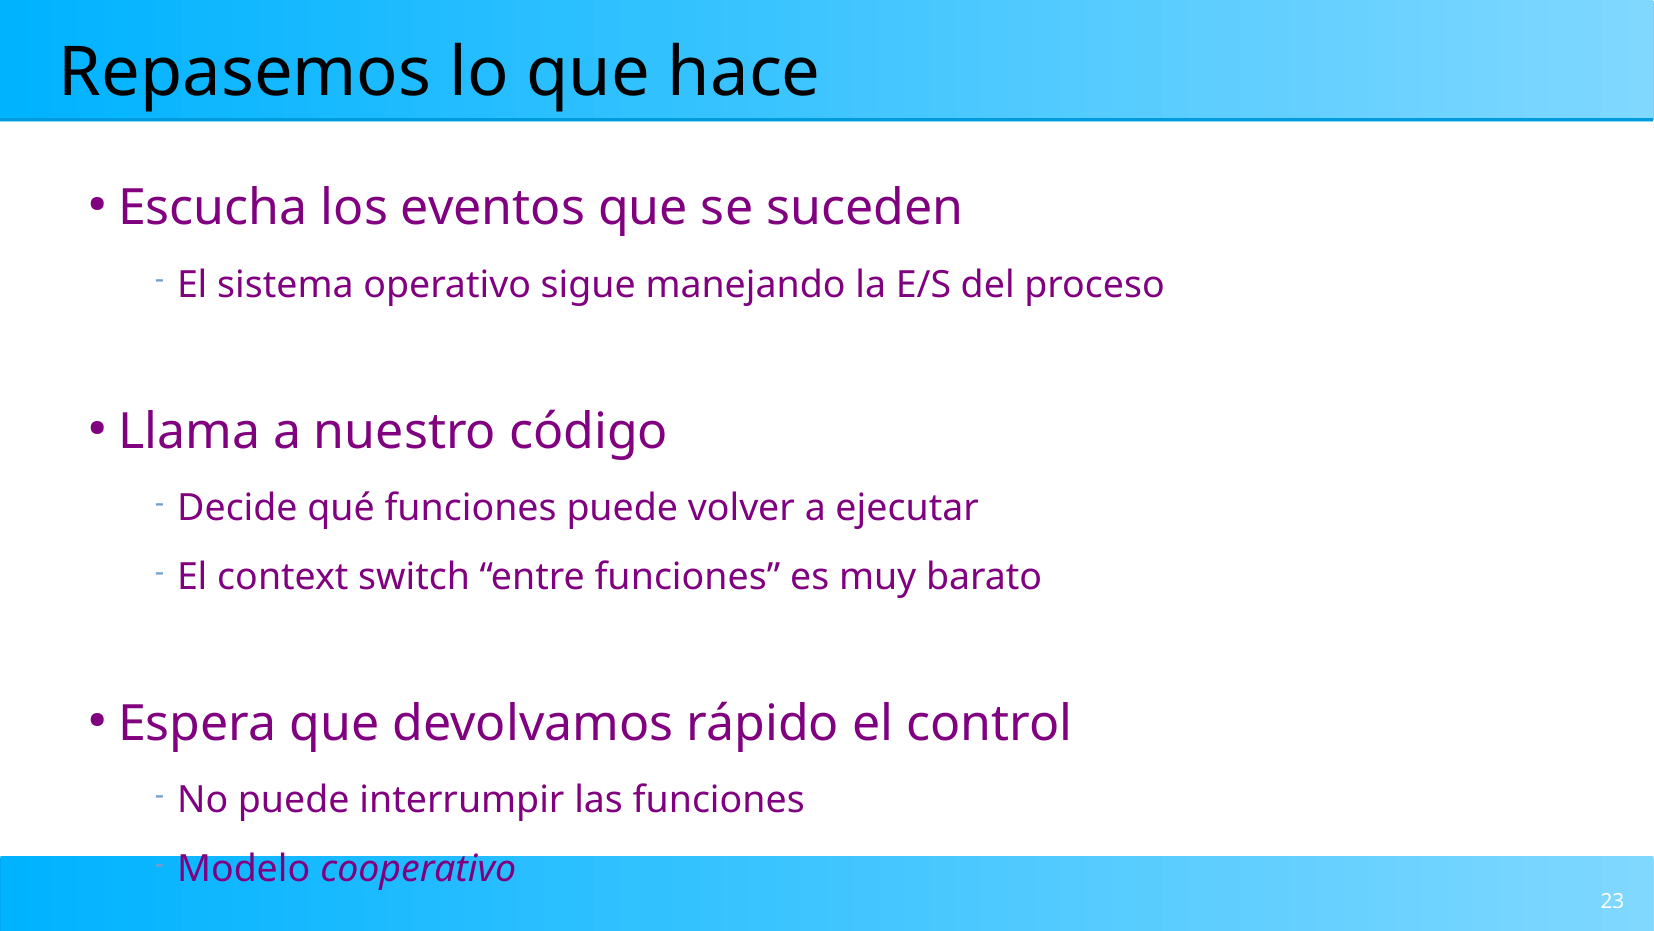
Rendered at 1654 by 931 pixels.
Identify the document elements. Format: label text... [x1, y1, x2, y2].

title Repasemos lo que hace [59, 29, 1595, 108]
list Escucha los eventos que se suceden El sistema operativo sigue manejando la E/S del proceso Llama a nuestro código Decide qué funciones puede volver a ejecutar El context switch “entre funciones” es muy barato Espera que devolvamos rápido el control No puede interrumpir las funciones Modelo cooperativo [59, 171, 1595, 851]
